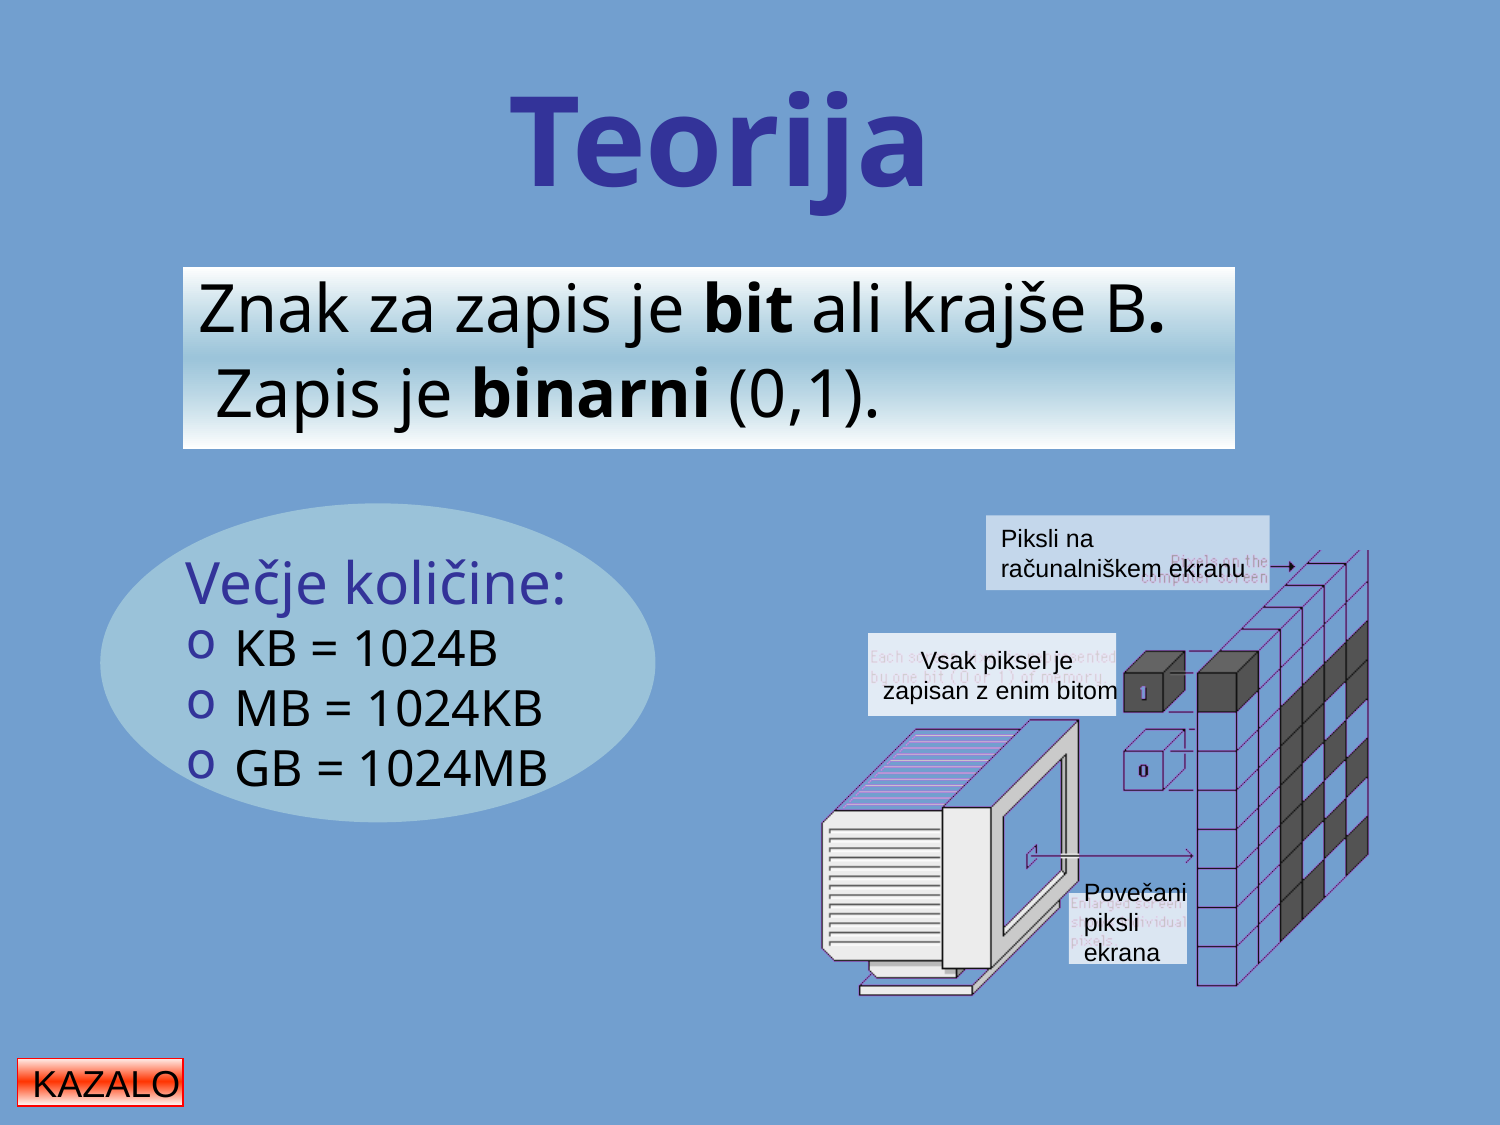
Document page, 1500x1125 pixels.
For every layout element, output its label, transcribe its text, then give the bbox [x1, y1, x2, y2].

text_box [205, 503, 551, 538]
text_box Povečani piksli ekrana [1068, 869, 1223, 975]
text_box [100, 556, 171, 770]
title Teorija [301, 42, 1140, 231]
text_box KAZALO [17, 1058, 183, 1106]
text_box [608, 573, 656, 753]
picture [809, 550, 1380, 1004]
list Znak za zapis je bit ali krajše B. Zapis je binarni (0,1). [183, 267, 1235, 449]
text_box Večje količine: KB = 1024B MB = 1024KB GB = 1024MB [171, 538, 608, 804]
text_box [248, 804, 508, 823]
text_box Piksli na računalniškem ekranu [986, 515, 1270, 591]
text_box Vsak piksel je zapisan z enim bitom [868, 633, 1117, 716]
